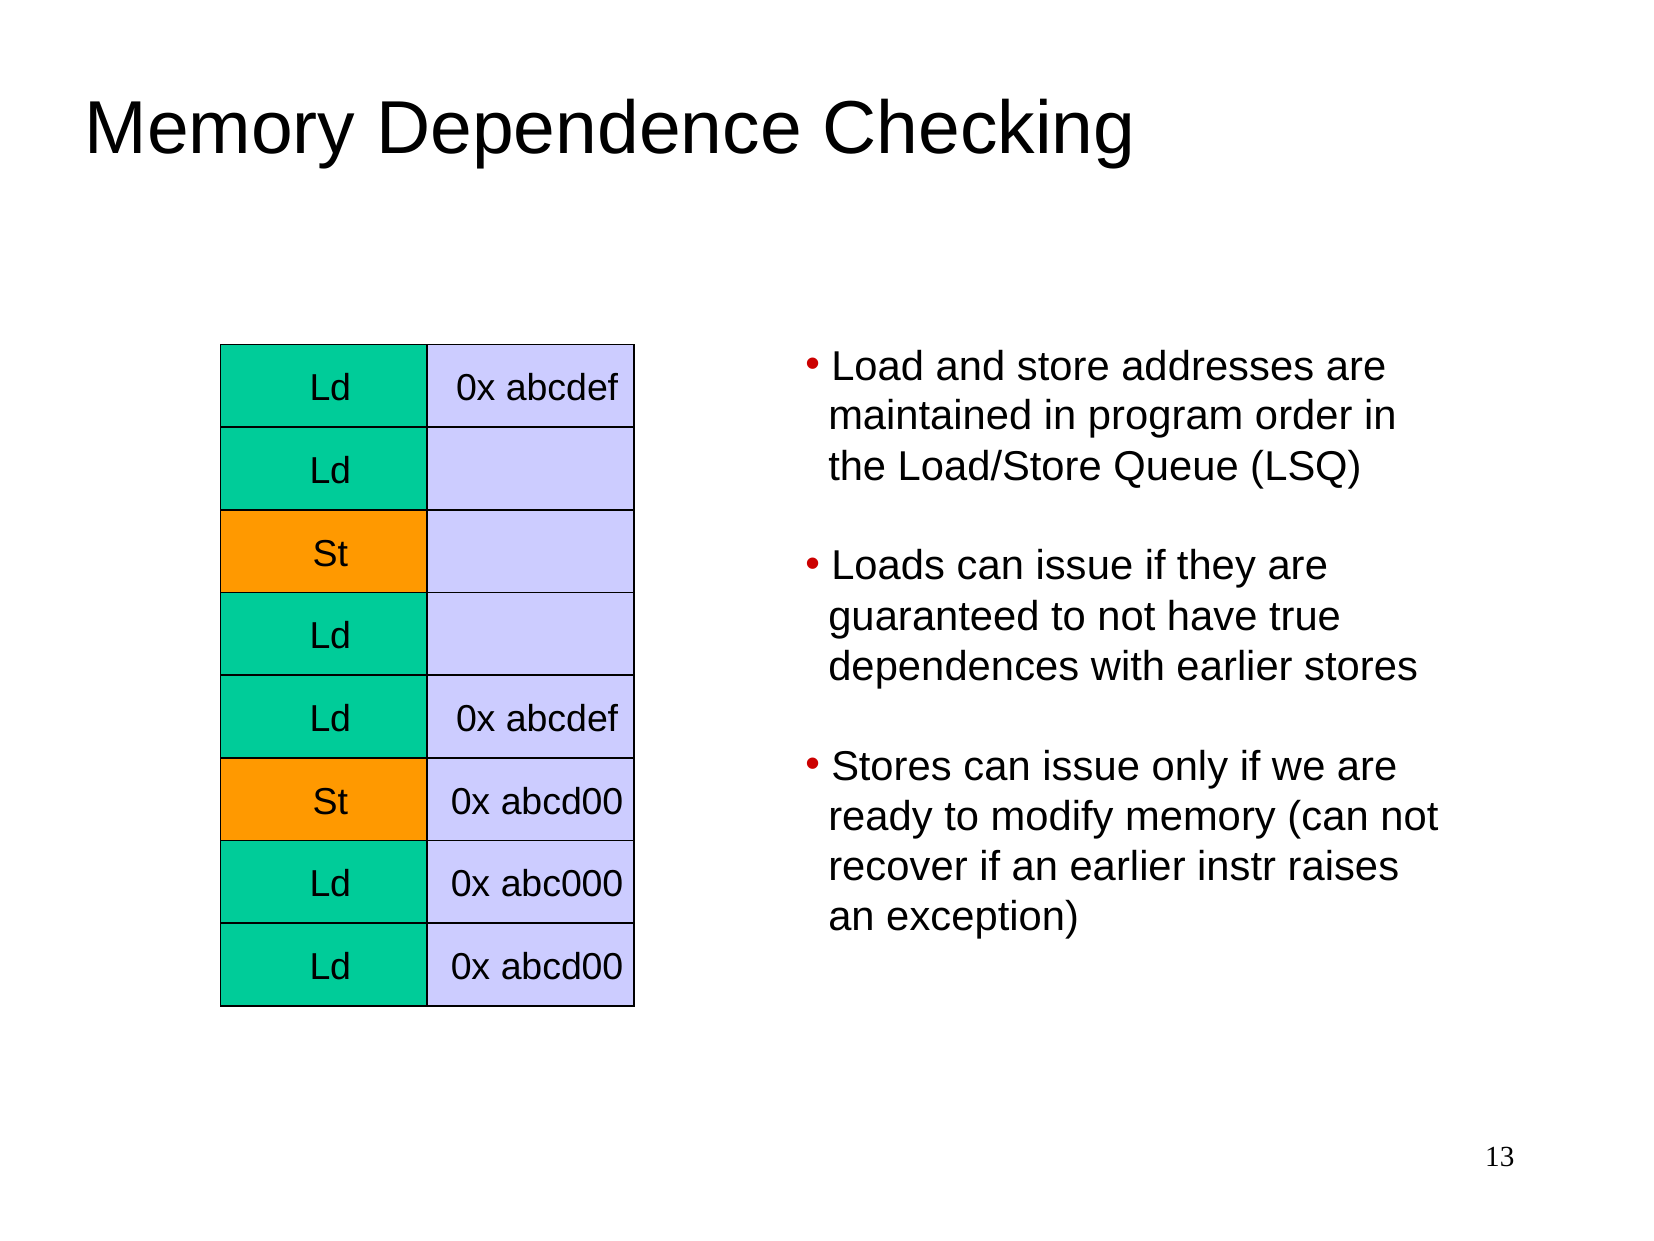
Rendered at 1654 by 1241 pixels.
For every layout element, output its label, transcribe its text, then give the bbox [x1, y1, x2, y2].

text_box Memory Dependence Checking [69, 71, 1151, 177]
text_box Ld [220, 840, 427, 923]
text_box St [220, 509, 427, 592]
text_box 0x abcdef [427, 675, 634, 757]
text_box Ld [220, 675, 427, 757]
text_box Load and store addresses are maintained in program order in the Load/Store Queue (LSQ) Loads can issue if they are guaranteed to not have true dependences with earlier stores Stores can issue only if we are ready to modify memory (can not recover if an earlier instr raises an exception) [790, 330, 1454, 947]
text_box Ld [220, 344, 427, 427]
text_box [427, 427, 634, 675]
text_box Ld [220, 923, 427, 1006]
text_box <number> [1184, 1129, 1530, 1213]
text_box 0x abcdef [427, 344, 634, 427]
text_box St [220, 757, 427, 840]
text_box 0x abcd00 [427, 757, 634, 840]
text_box 0x abc000 [427, 840, 634, 923]
text_box 0x abcd00 [427, 923, 634, 1006]
text_box Ld [220, 592, 427, 675]
text_box Ld [220, 427, 427, 509]
